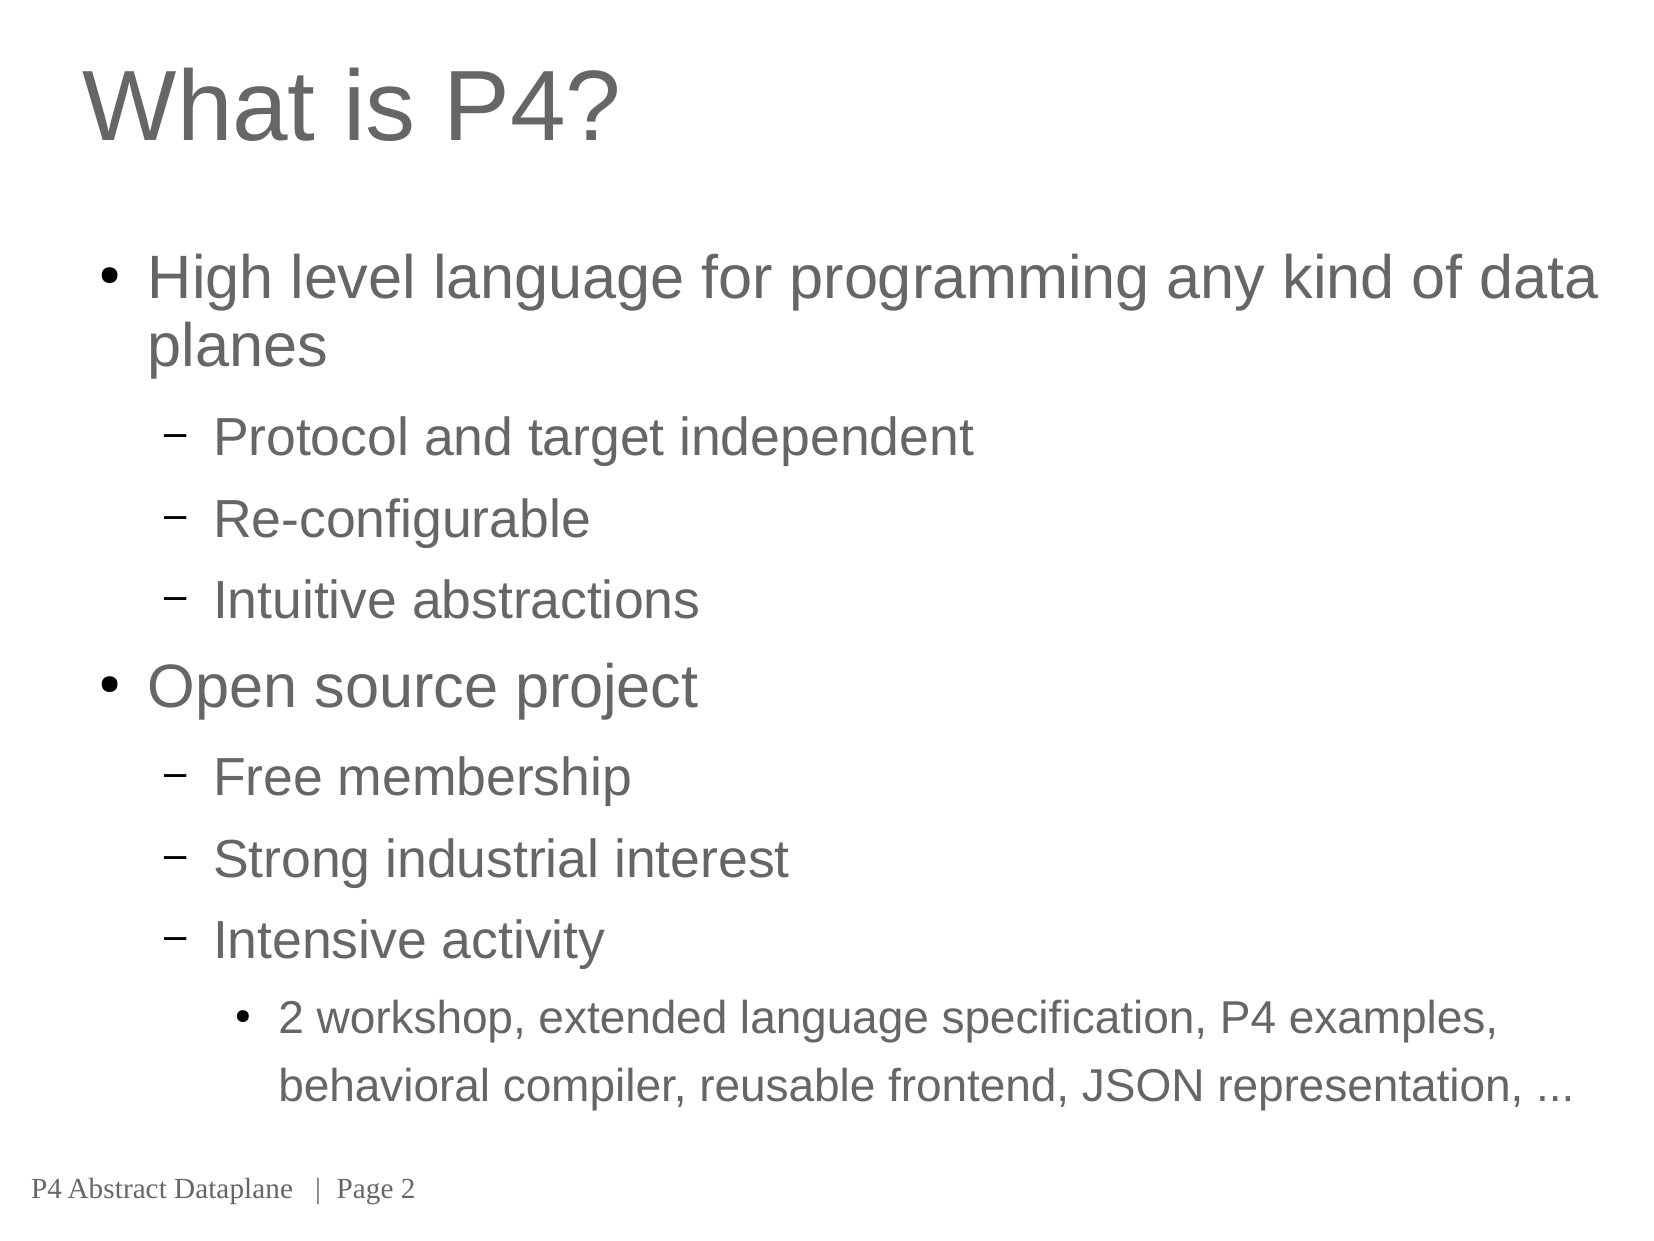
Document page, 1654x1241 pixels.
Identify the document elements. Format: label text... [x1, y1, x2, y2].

title What is P4? [82, 2, 1571, 210]
list High level language for programming any kind of data planes Protocol and target independent Re-configurable Intuitive abstractions Open source project Free membership Strong industrial interest Intensive activity 2 workshop, extended language specification, P4 examples, behavioral compiler, reusable frontend, JSON representation, ... [82, 242, 1607, 1123]
